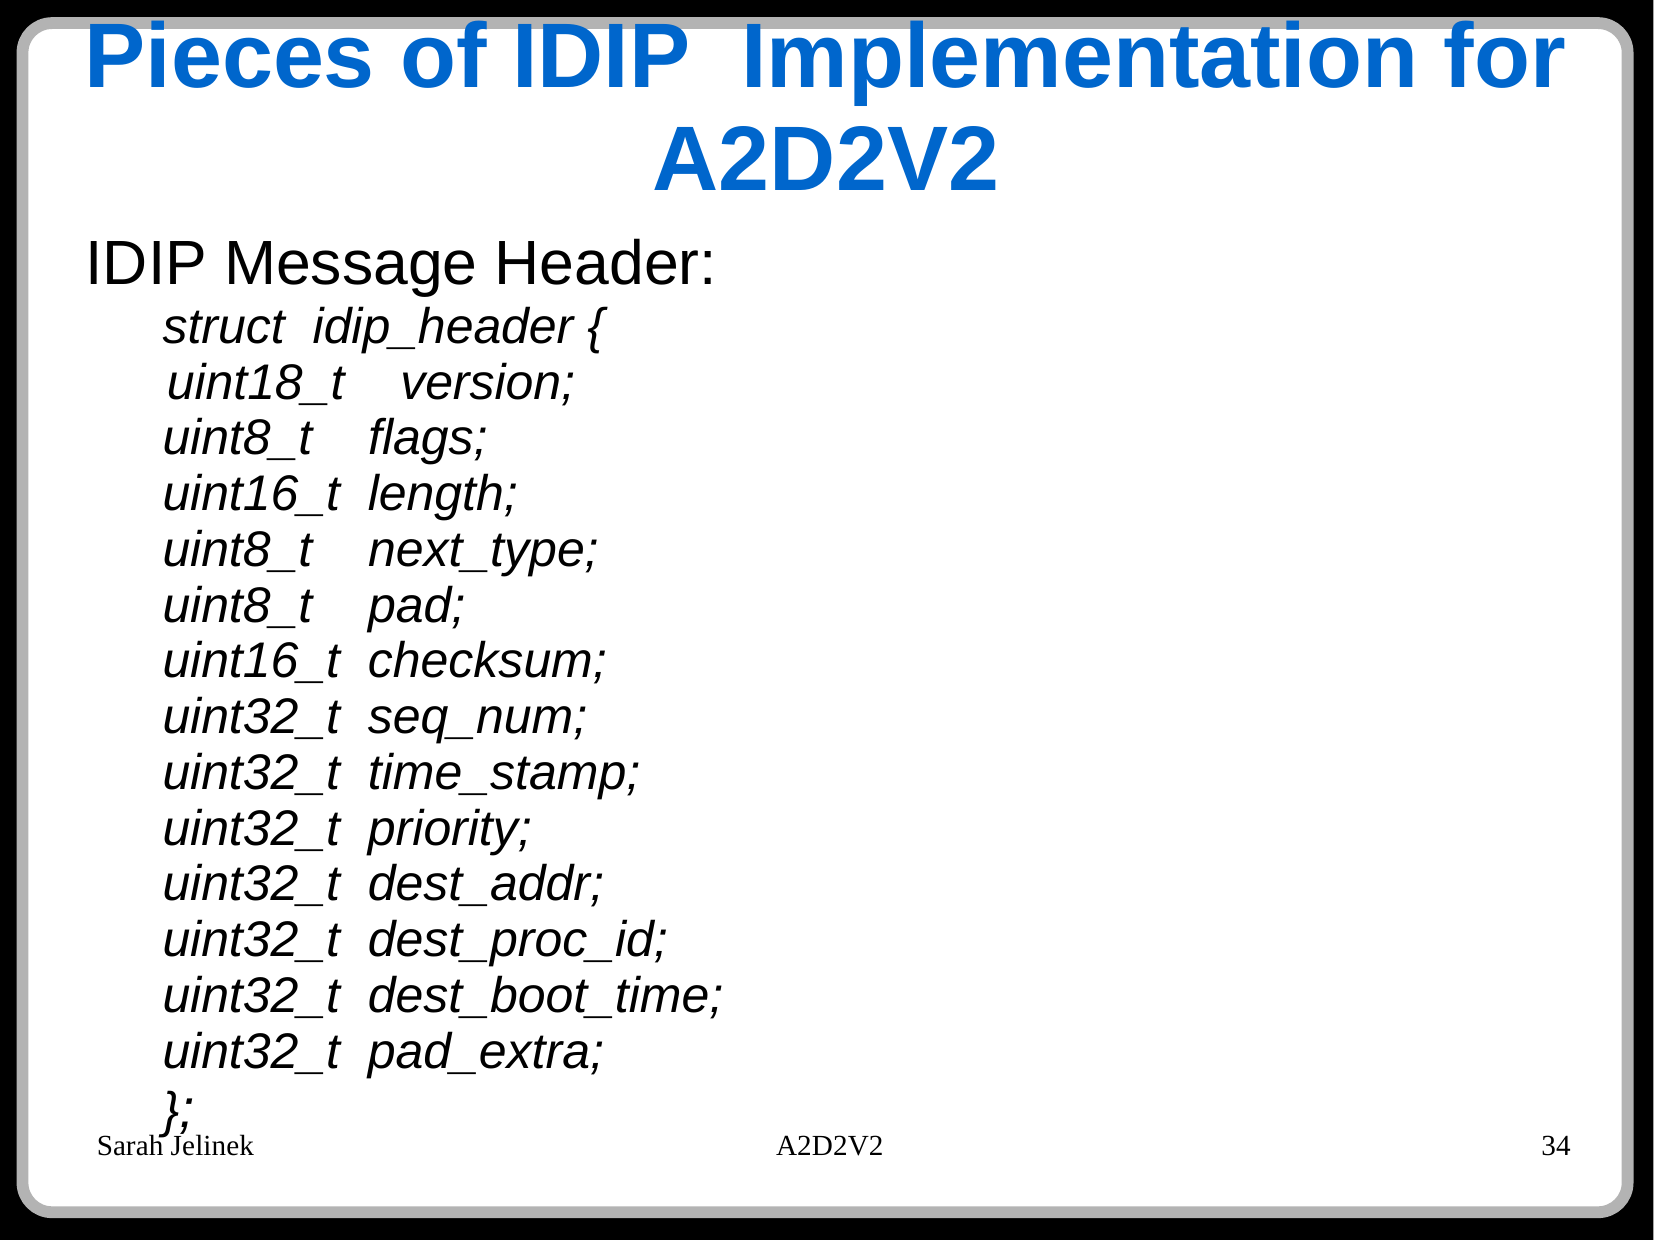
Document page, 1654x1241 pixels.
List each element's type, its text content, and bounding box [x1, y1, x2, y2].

list IDIP Message Header: struct idip_header { uint18_t version; uint8_t flags; uint16_t length; uint8_t next_type; uint8_t pad; uint16_t checksum; uint32_t seq_num; uint32_t time_stamp; uint32_t priority; uint32_t dest_addr; uint32_t dest_proc_id; uint32_t dest_boot_time; uint32_t pad_extra; }; [68, 228, 1587, 1140]
title Pieces of IDIP Implementation for A2D2V2 [71, 0, 1581, 215]
